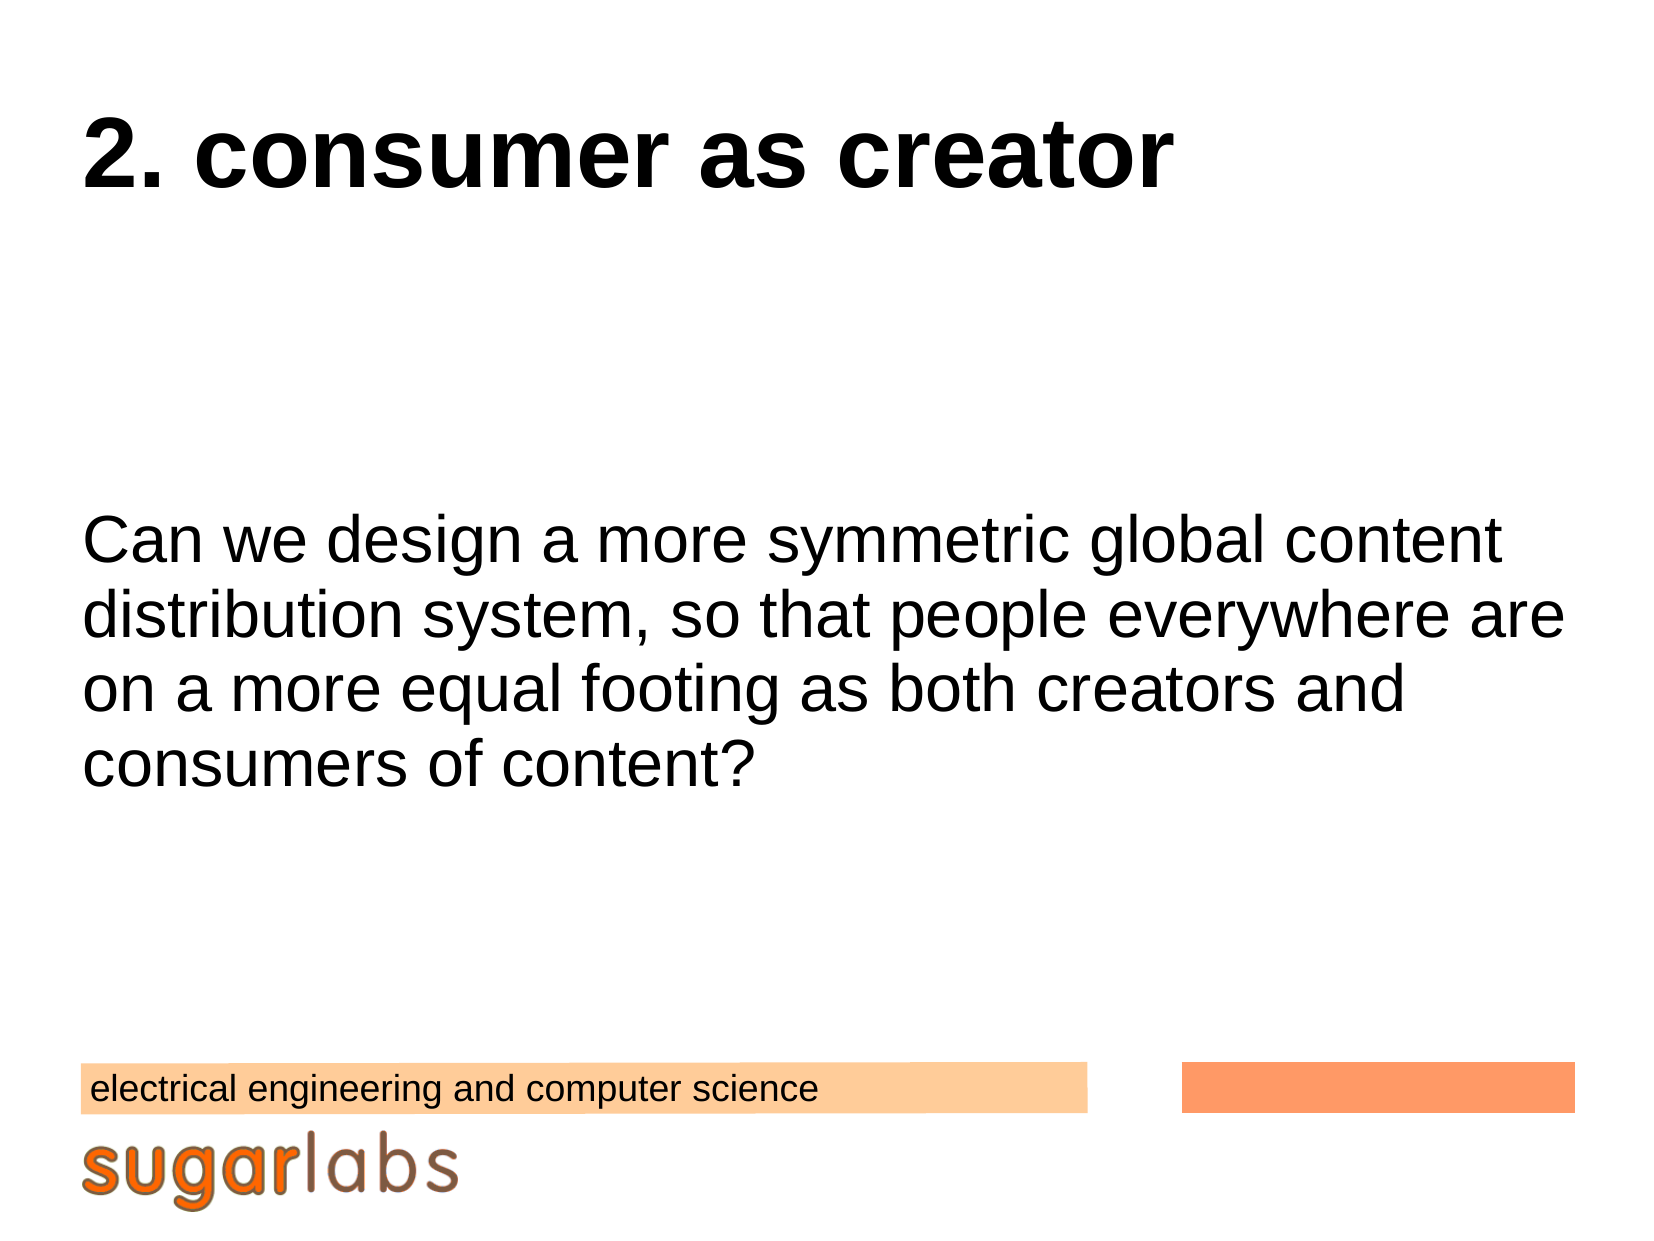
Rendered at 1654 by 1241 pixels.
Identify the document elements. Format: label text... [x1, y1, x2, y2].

title 2. consumer as creator [82, 49, 1571, 257]
text_box electrical engineering and computer science [75, 1060, 938, 1122]
picture [82, 1130, 458, 1212]
subtitle Can we design a more symmetric global content distribution system, so that people everywhere are on a more equal footing as both creators and consumers of content? [82, 290, 1571, 1013]
